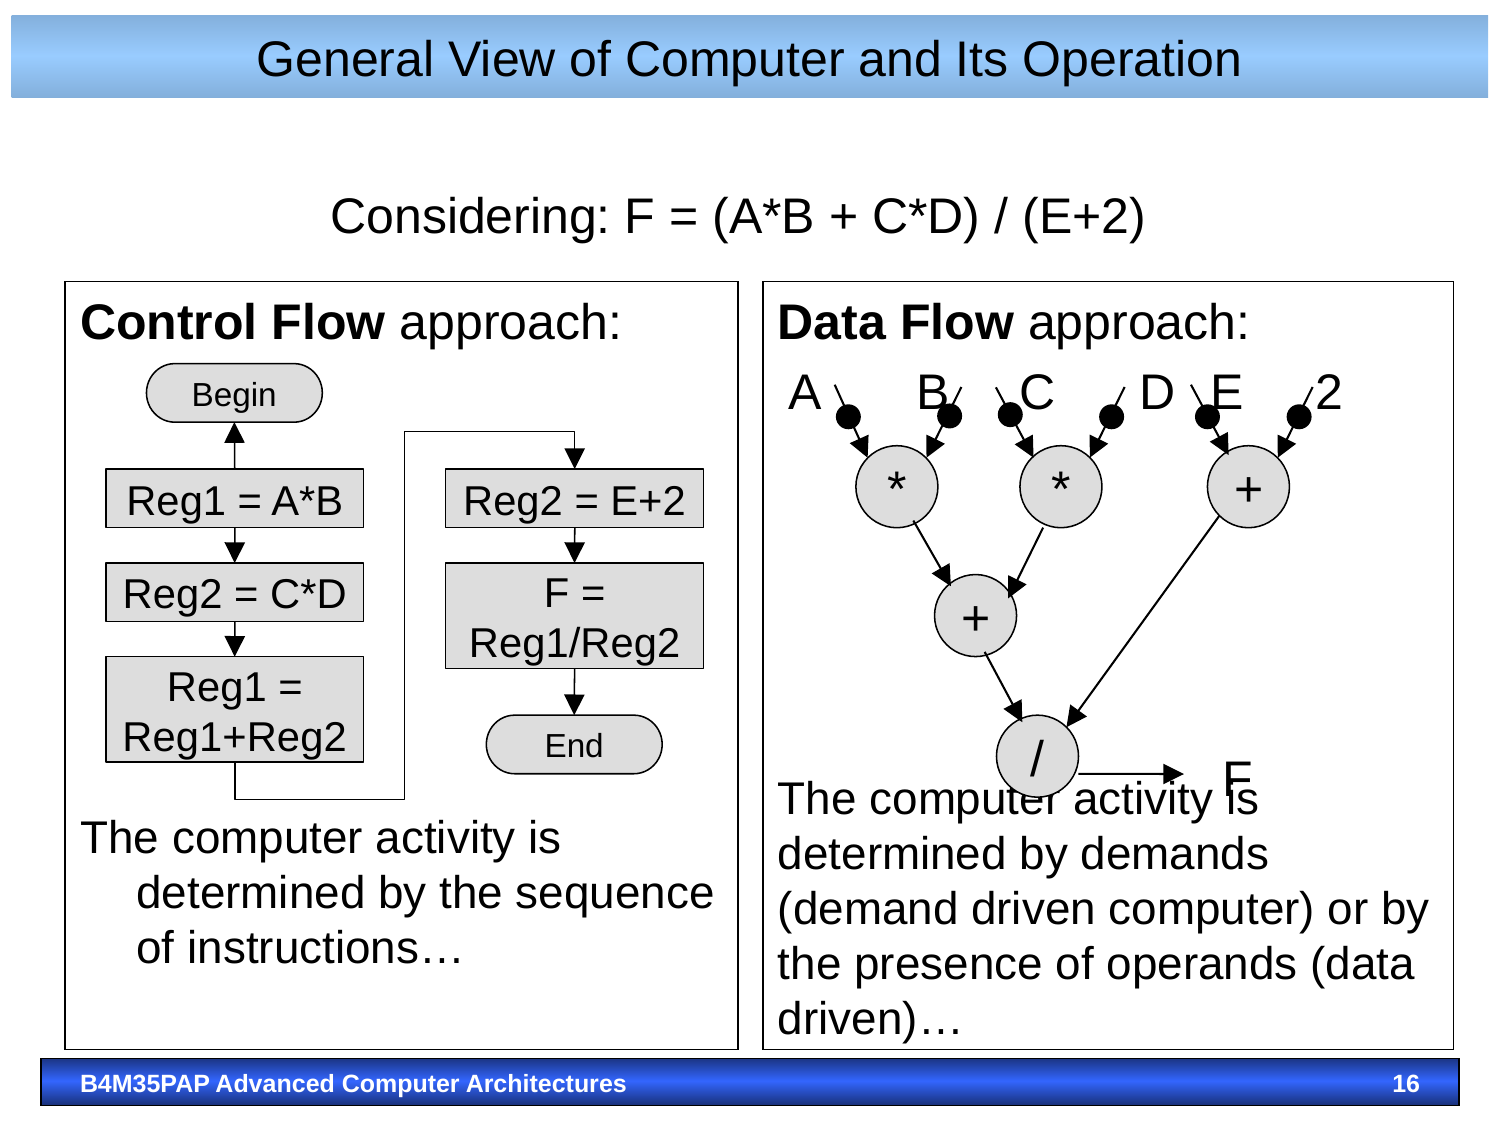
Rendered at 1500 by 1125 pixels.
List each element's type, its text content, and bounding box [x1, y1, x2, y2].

text_box Considering: F = (A*B + C*D) / (E+2) [58, 176, 1419, 251]
text_box + [1207, 445, 1290, 528]
text_box Begin [146, 363, 323, 423]
text_box 2 [1301, 351, 1395, 427]
text_box [998, 402, 1023, 427]
text_box [1099, 405, 1124, 429]
text_box F = Reg1/Reg2 [446, 563, 704, 668]
text_box Data Flow approach: The computer activity is determined by demands (demand driven computer) or by the presence of operands (data driven)… [762, 281, 1454, 1050]
text_box A B C D [773, 351, 1195, 427]
text_box Reg1 = Reg1+Reg2 [106, 657, 364, 762]
text_box Control Flow approach: The computer activity is determined by the sequence of instructions… [65, 281, 738, 1050]
title General View of Computer and Its Operation [11, 15, 1489, 98]
text_box A B C D [925, 378, 940, 389]
text_box E [1195, 419, 1200, 427]
text_box [1195, 405, 1220, 429]
text_box E [1195, 397, 1201, 414]
text_box Reg1 = A*B [106, 469, 364, 528]
text_box [1287, 405, 1311, 429]
text_box F [1207, 738, 1302, 814]
text_box A B C D [925, 393, 942, 405]
text_box * [1019, 445, 1102, 528]
text_box * [855, 445, 938, 528]
text_box [836, 405, 861, 429]
text_box E [1195, 351, 1290, 427]
text_box Reg2 = C*D [106, 563, 364, 621]
text_box End [486, 715, 663, 774]
text_box Reg2 = E+2 [446, 469, 704, 528]
text_box [937, 404, 962, 428]
text_box + [934, 574, 1017, 657]
text_box / [996, 715, 1079, 798]
